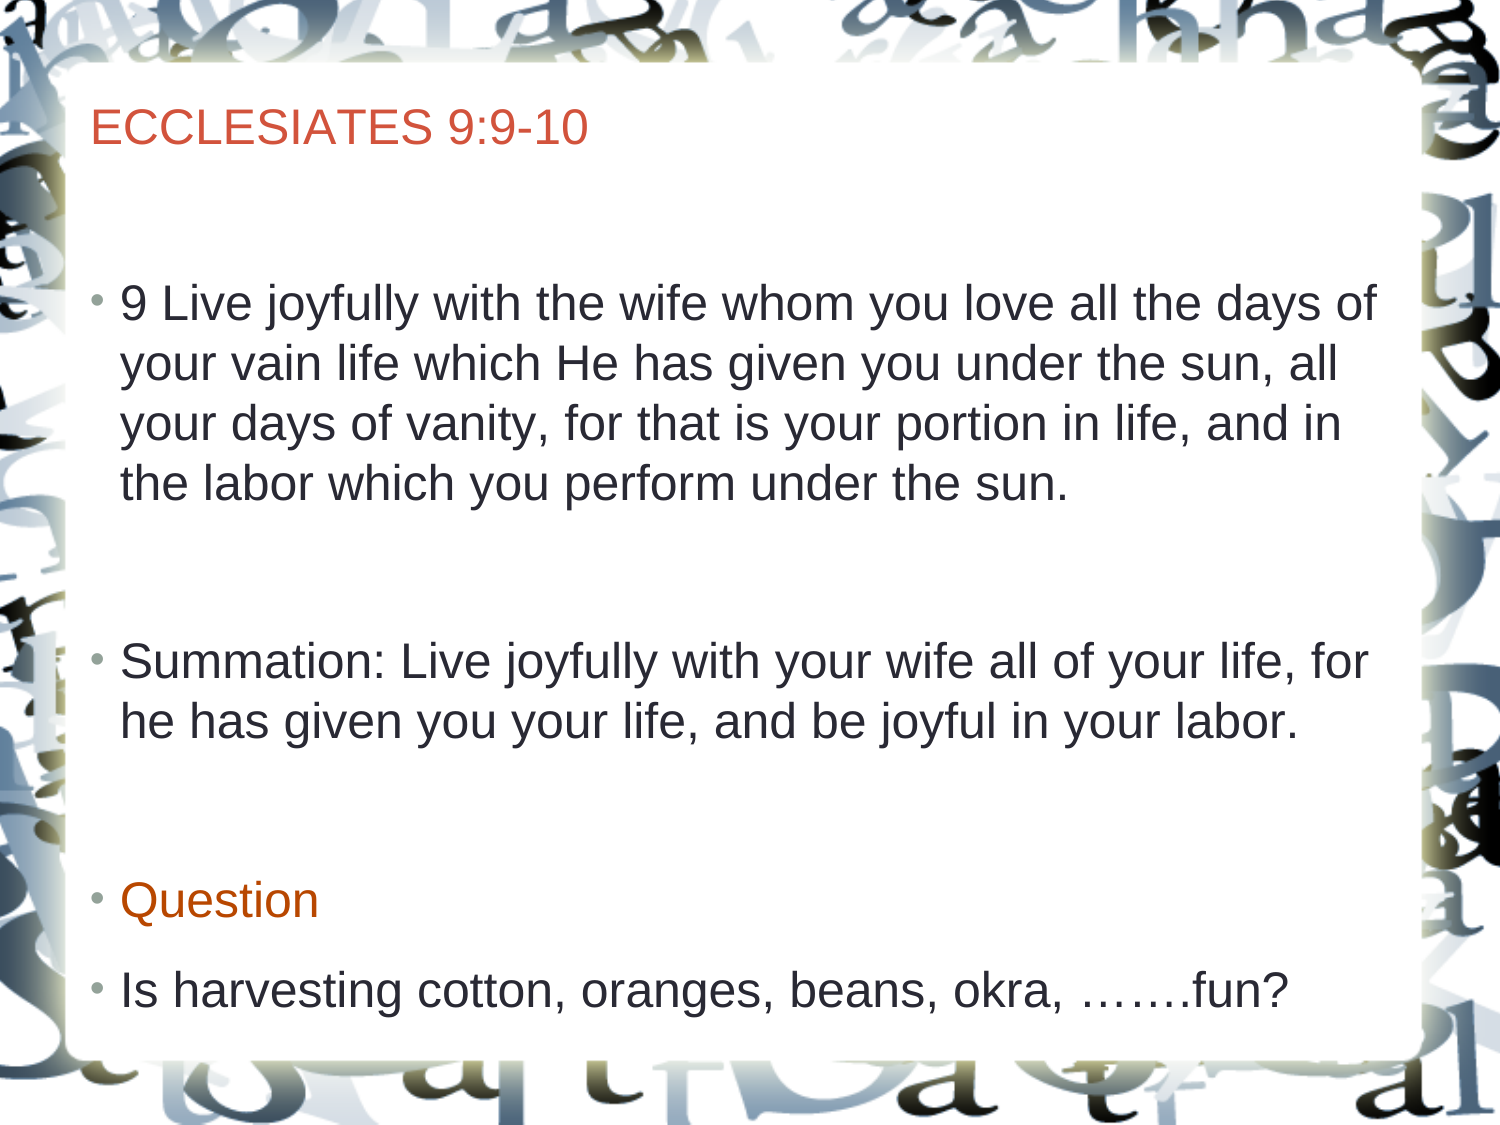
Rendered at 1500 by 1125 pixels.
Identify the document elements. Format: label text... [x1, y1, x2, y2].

title ECCLESIATES 9:9-10 [75, 87, 1425, 250]
picture [0, 0, 1500, 1125]
list 9 Live joyfully with the wife whom you love all the days of your vain life which He has given you under the sun, all your days of vanity, for that is your portion in life, and in the labor which you perform under the sun. Summation: Live joyfully with your wife all of your life, for he has given you your life, and be joyful in your labor. Question Is harvesting cotton, oranges, beans, okra, …….fun? [75, 262, 1425, 1063]
